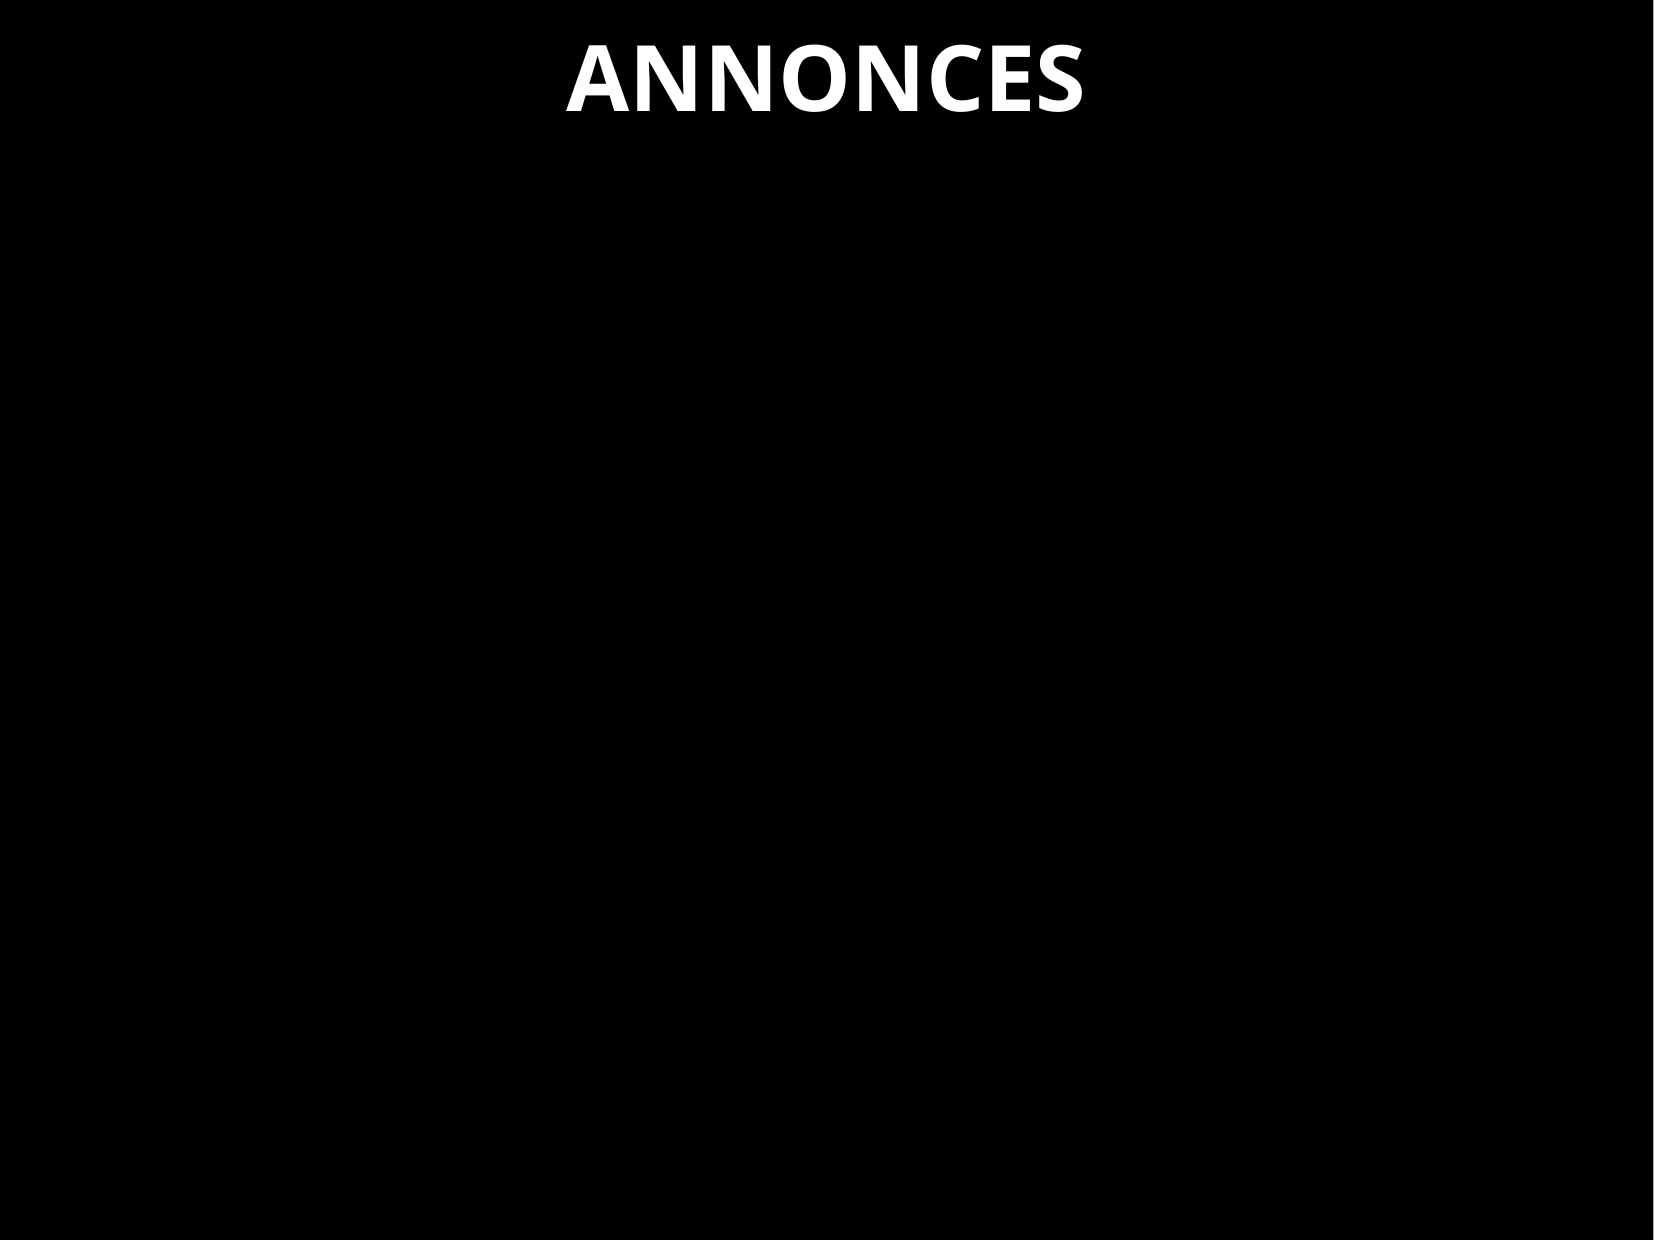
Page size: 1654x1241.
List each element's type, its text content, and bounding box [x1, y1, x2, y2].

list ANNONCES [25, 12, 1628, 1224]
